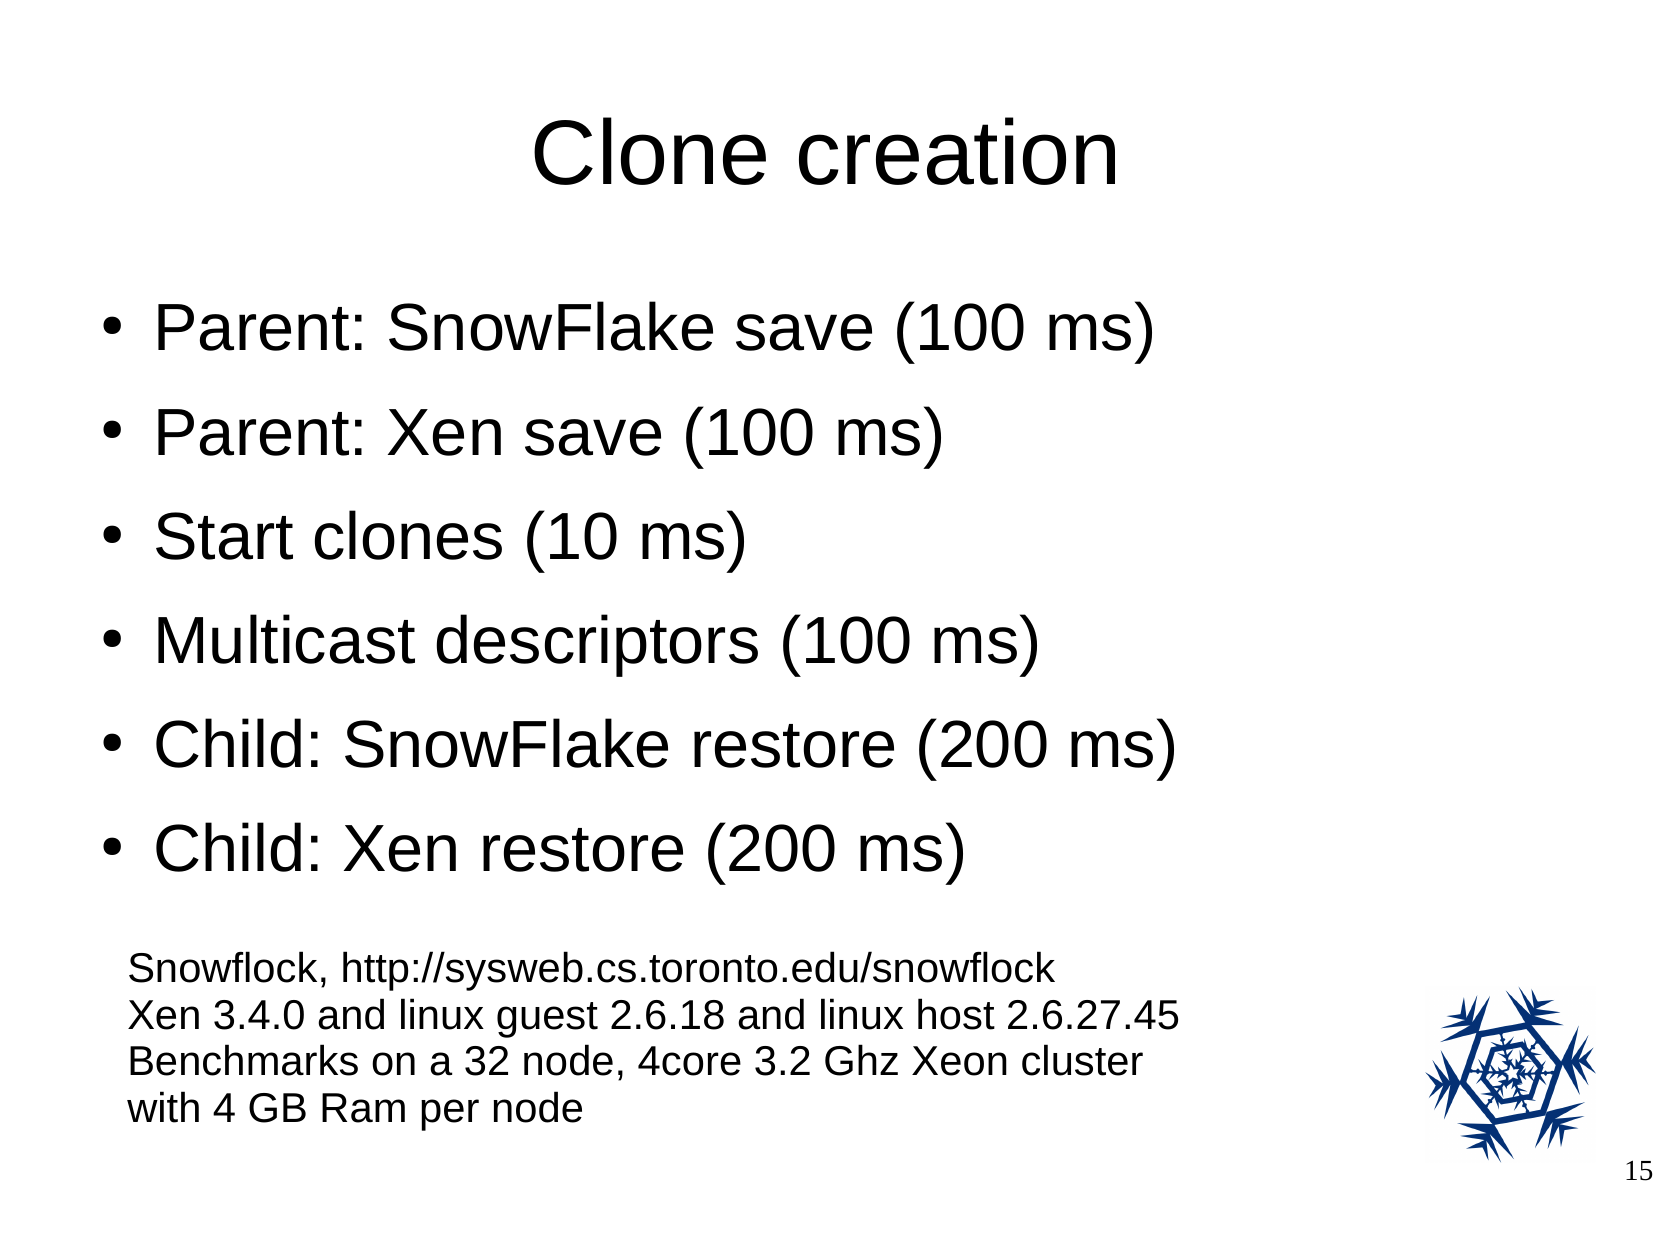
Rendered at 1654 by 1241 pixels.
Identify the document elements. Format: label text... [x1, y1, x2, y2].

title Clone creation [82, 49, 1571, 257]
list Parent: SnowFlake save (100 ms) Parent: Xen save (100 ms) Start clones (10 ms) Multicast descriptors (100 ms) Child: SnowFlake restore (200 ms) Child: Xen restore (200 ms) [82, 290, 1571, 1109]
text_box Snowflock, http://sysweb.cs.toronto.edu/snowflock Xen 3.4.0 and linux guest 2.6.18 and linux host 2.6.27.45 Benchmarks on a 32 node, 4core 3.2 Ghz Xeon cluster with 4 GB Ram per node [112, 937, 1313, 1167]
picture [1425, 986, 1596, 1163]
